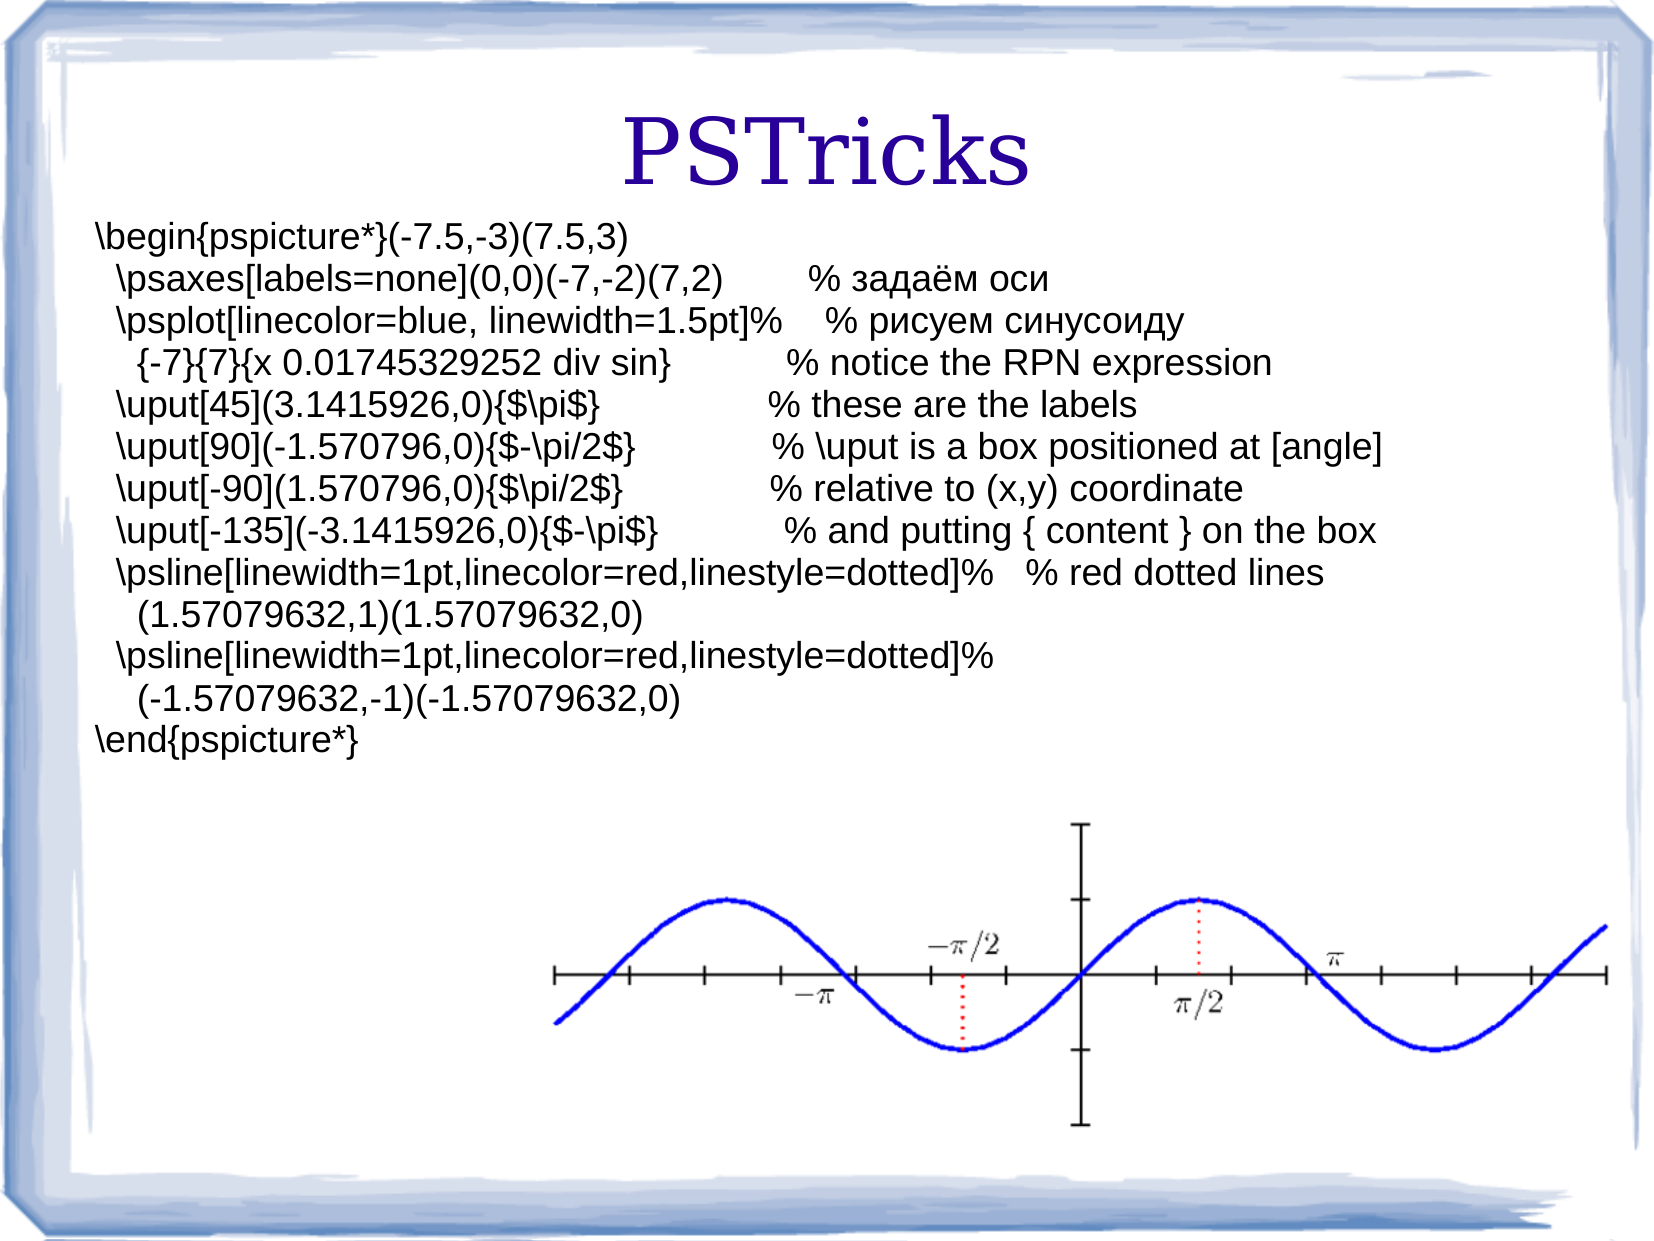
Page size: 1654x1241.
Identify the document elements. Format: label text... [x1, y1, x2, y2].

text_box \begin{pspicture*}(-7.5,-3)(7.5,3) \psaxes[labels=none](0,0)(-7,-2)(7,2) % задаём оси \psplot[linecolor=blue, linewidth=1.5pt]% % рисуем синусоиду {-7}{7}{x 0.01745329252 div sin} % notice the RPN expression \uput[45](3.1415926,0){$\pi$} % these are the labels \uput[90](-1.570796,0){$-\pi/2$} % \uput is a box positioned at [angle] \uput[-90](1.570796,0){$\pi/2$} % relative to (x,y) coordinate \uput[-135](-3.1415926,0){$-\pi$} % and putting { content } on the box \psline[linewidth=1pt,linecolor=red,linestyle=dotted]% % red dotted lines (1.57079632,1)(1.57079632,0) \psline[linewidth=1pt,linecolor=red,linestyle=dotted]% (-1.57079632,-1)(-1.57079632,0) \end{pspicture*} [69, 207, 1394, 827]
picture [0, 0, 1654, 1241]
title PSTricks [82, 49, 1571, 257]
